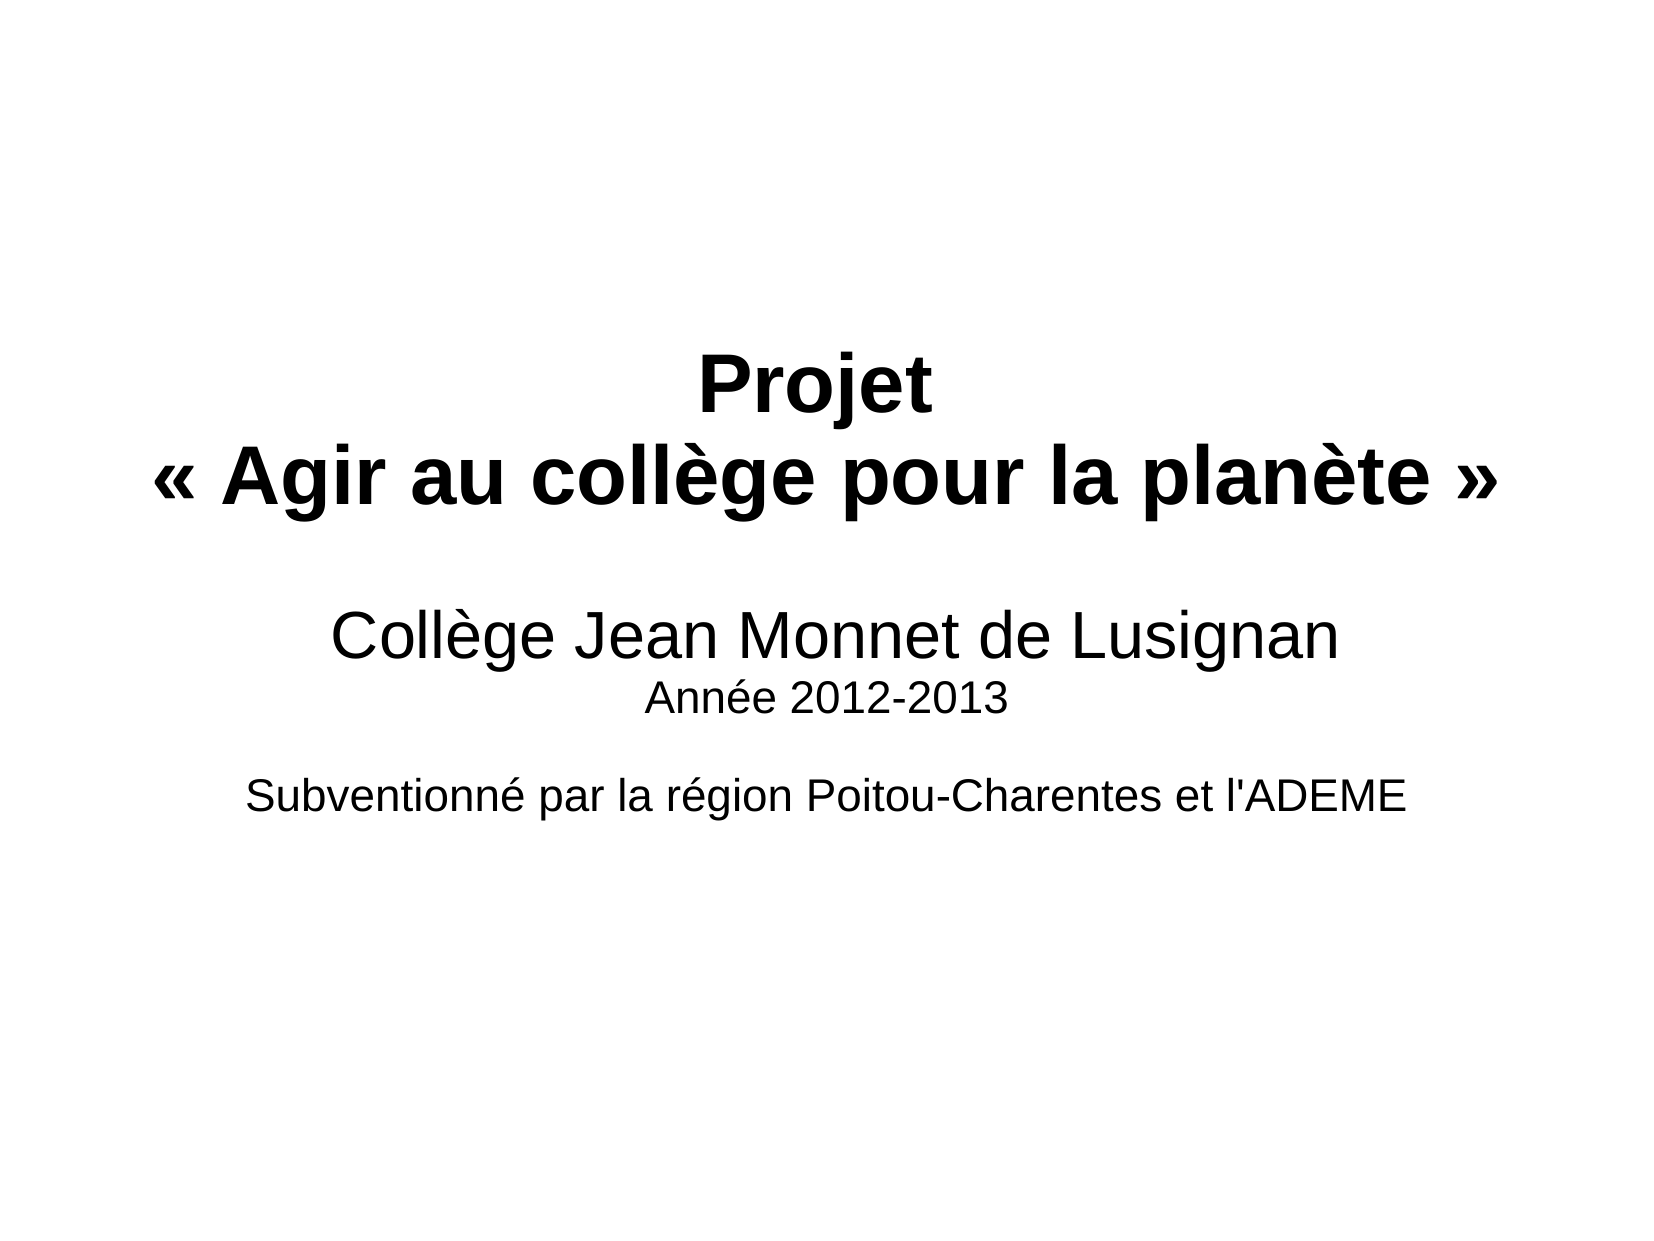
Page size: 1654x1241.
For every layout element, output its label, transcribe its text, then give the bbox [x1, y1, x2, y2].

subtitle Projet « Agir au collège pour la planète » Collège Jean Monnet de Lusignan Année 2012-2013 Subventionné par la région Poitou-Charentes et l'ADEME [82, 49, 1571, 1109]
